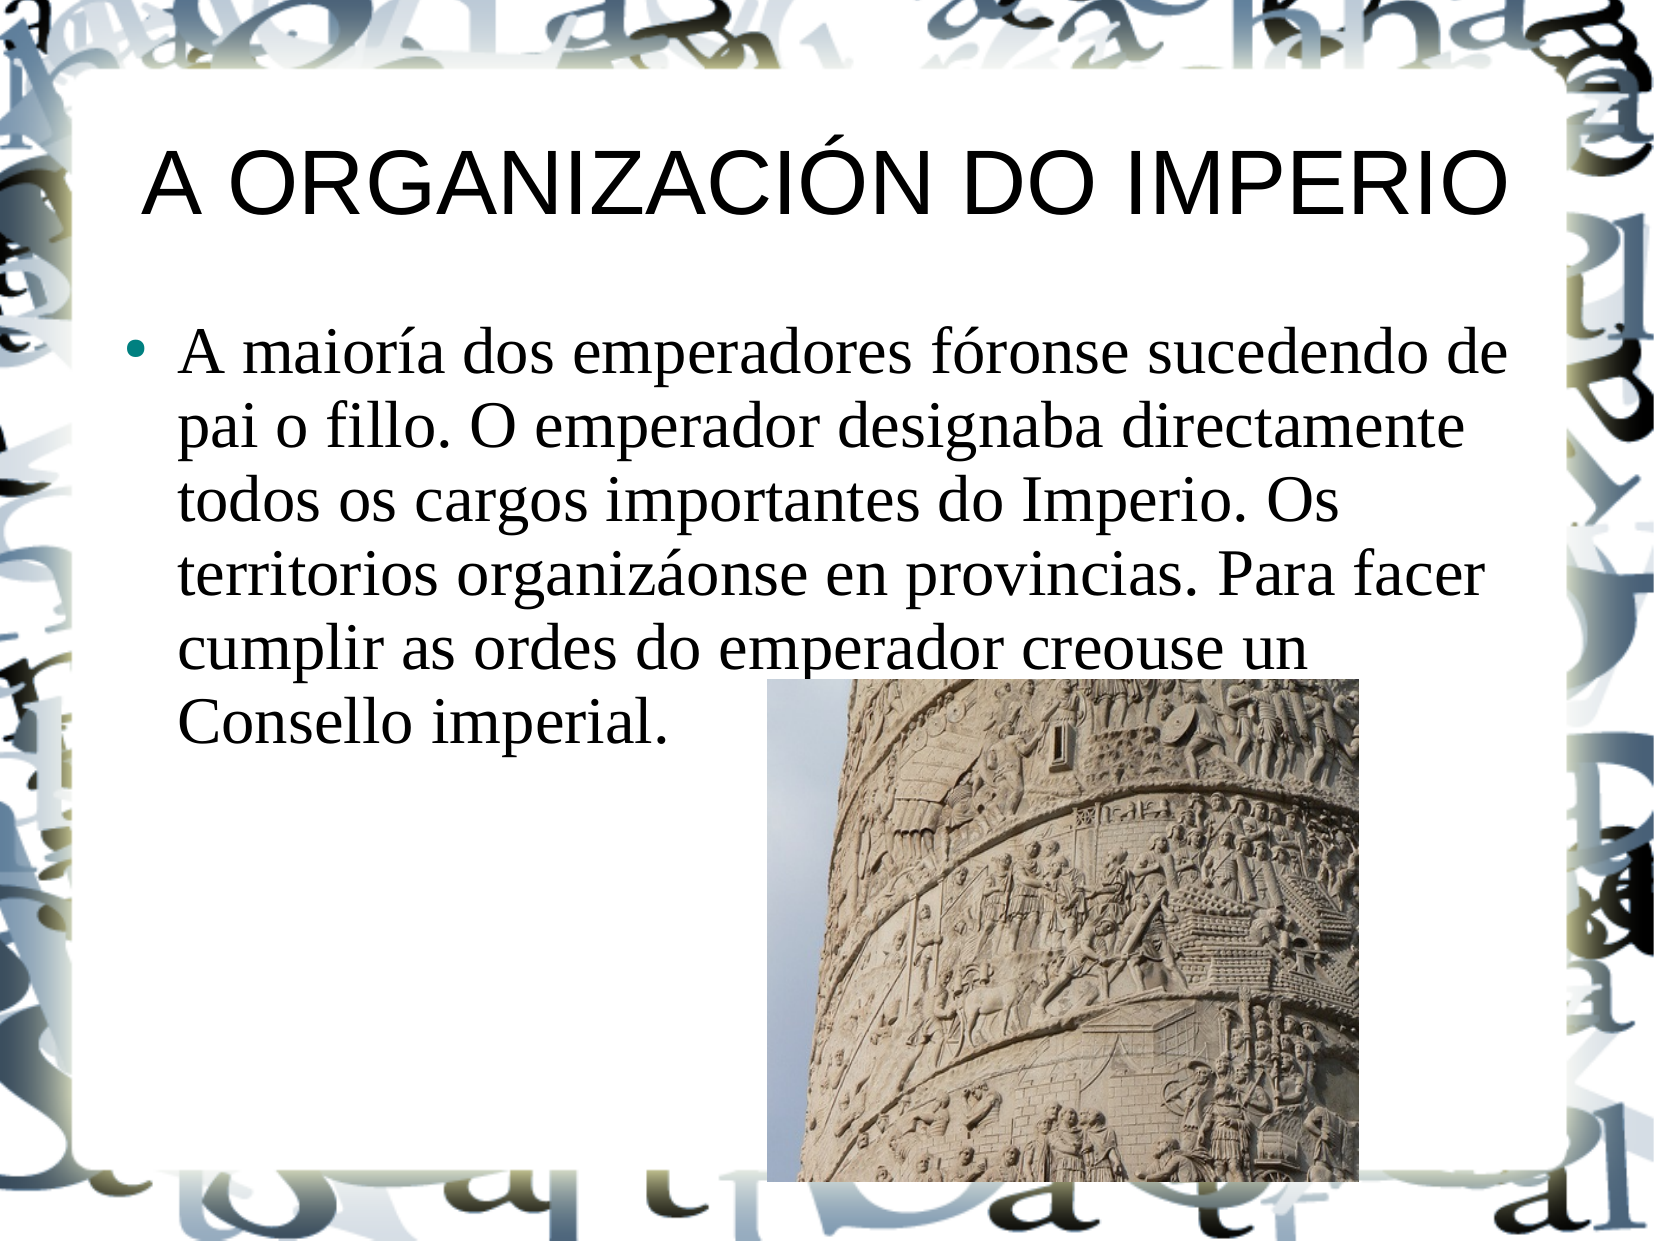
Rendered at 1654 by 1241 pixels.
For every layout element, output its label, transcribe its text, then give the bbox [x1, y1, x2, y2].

picture [0, 0, 1654, 1241]
title A ORGANIZACIÓN DO IMPERIO [82, 78, 1571, 287]
list A maioría dos emperadores fóronse sucedendo de pai o fillo. O emperador designaba directamente todos os cargos importantes do Imperio. Os territorios organizáonse en provincias. Para facer cumplir as ordes do emperador creouse un Consello imperial. [106, 313, 1530, 1133]
